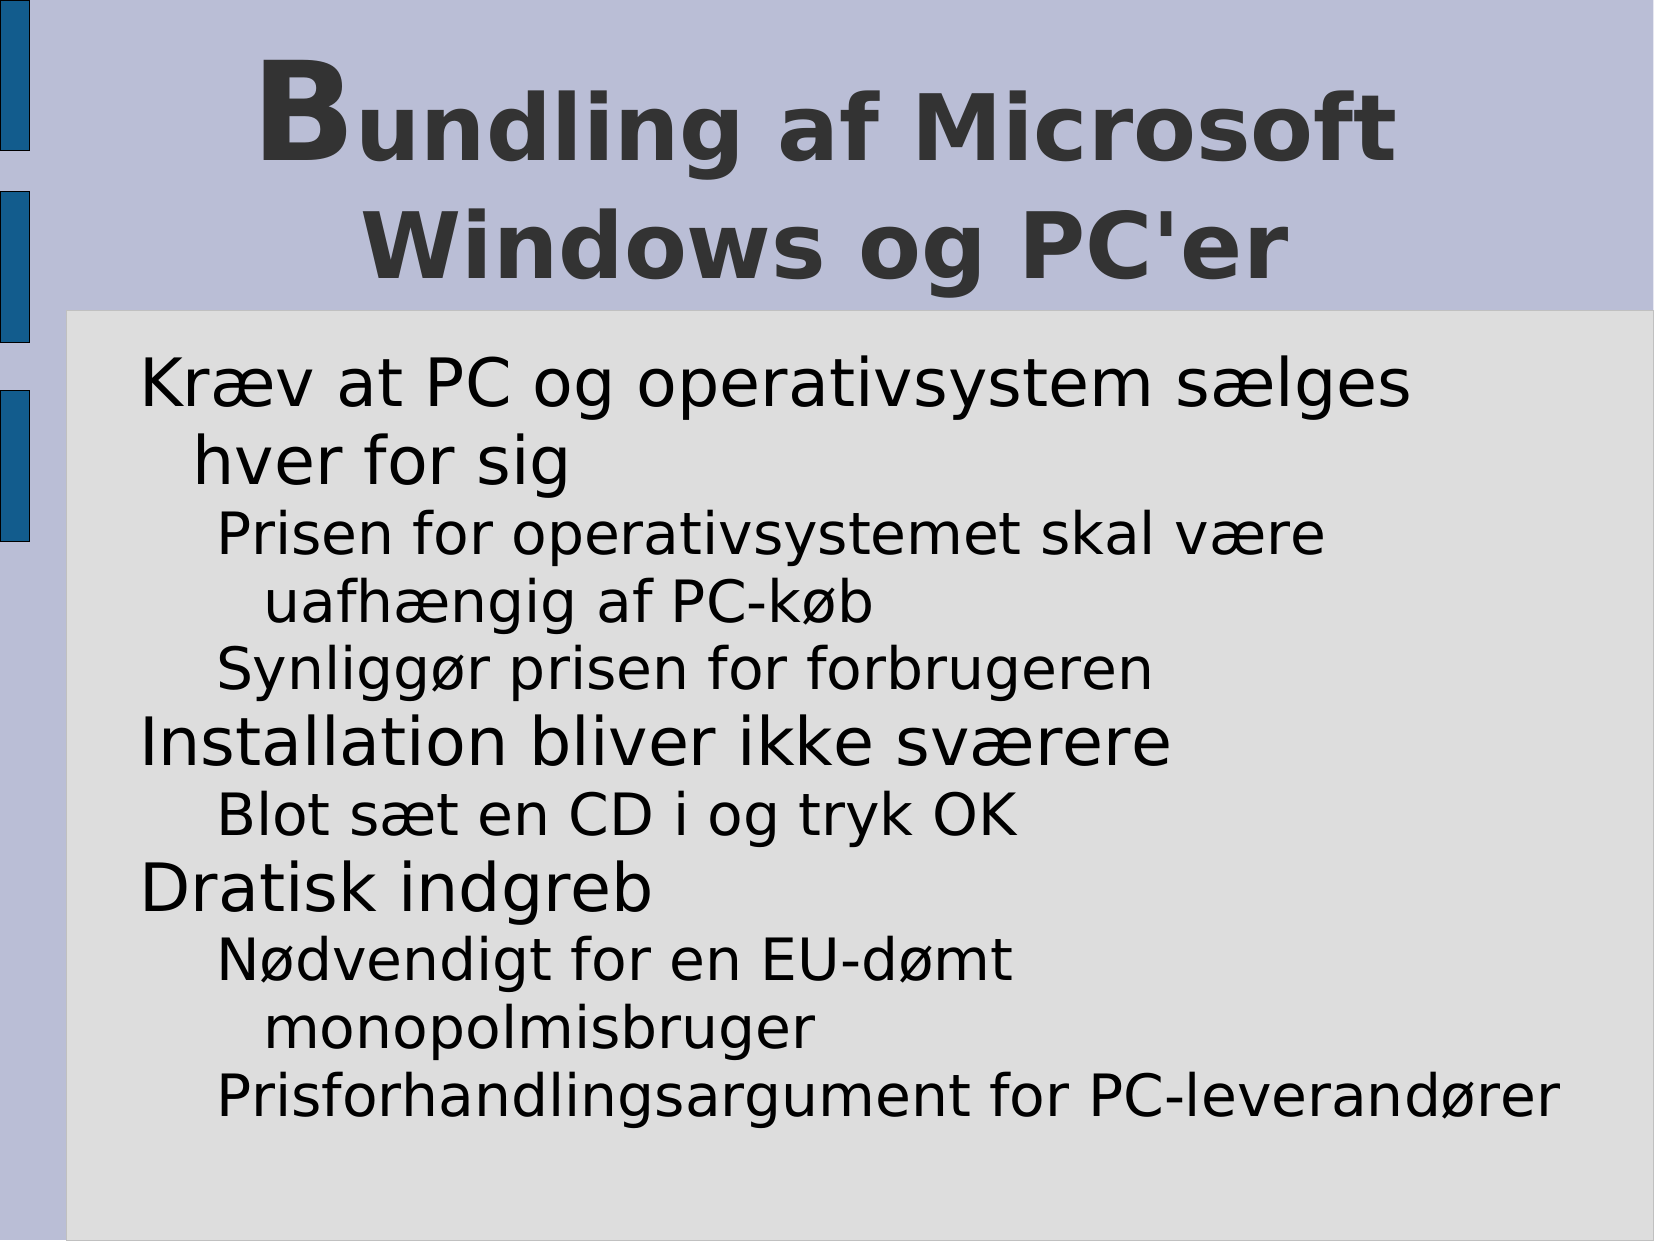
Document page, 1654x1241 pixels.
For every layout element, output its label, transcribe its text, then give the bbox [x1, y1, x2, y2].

list Kræv at PC og operativsystem sælges hver for sig Prisen for operativsystemet skal være uafhængig af PC-køb Synliggør prisen for forbrugeren Installation bliver ikke sværere Blot sæt en CD i og tryk OK Dratisk indgreb Nødvendigt for en EU-dømt monopolmisbruger Prisforhandlingsargument for PC-leverandører [121, 344, 1576, 1198]
title Bundling af Microsoft Windows og PC'er [75, 32, 1576, 301]
